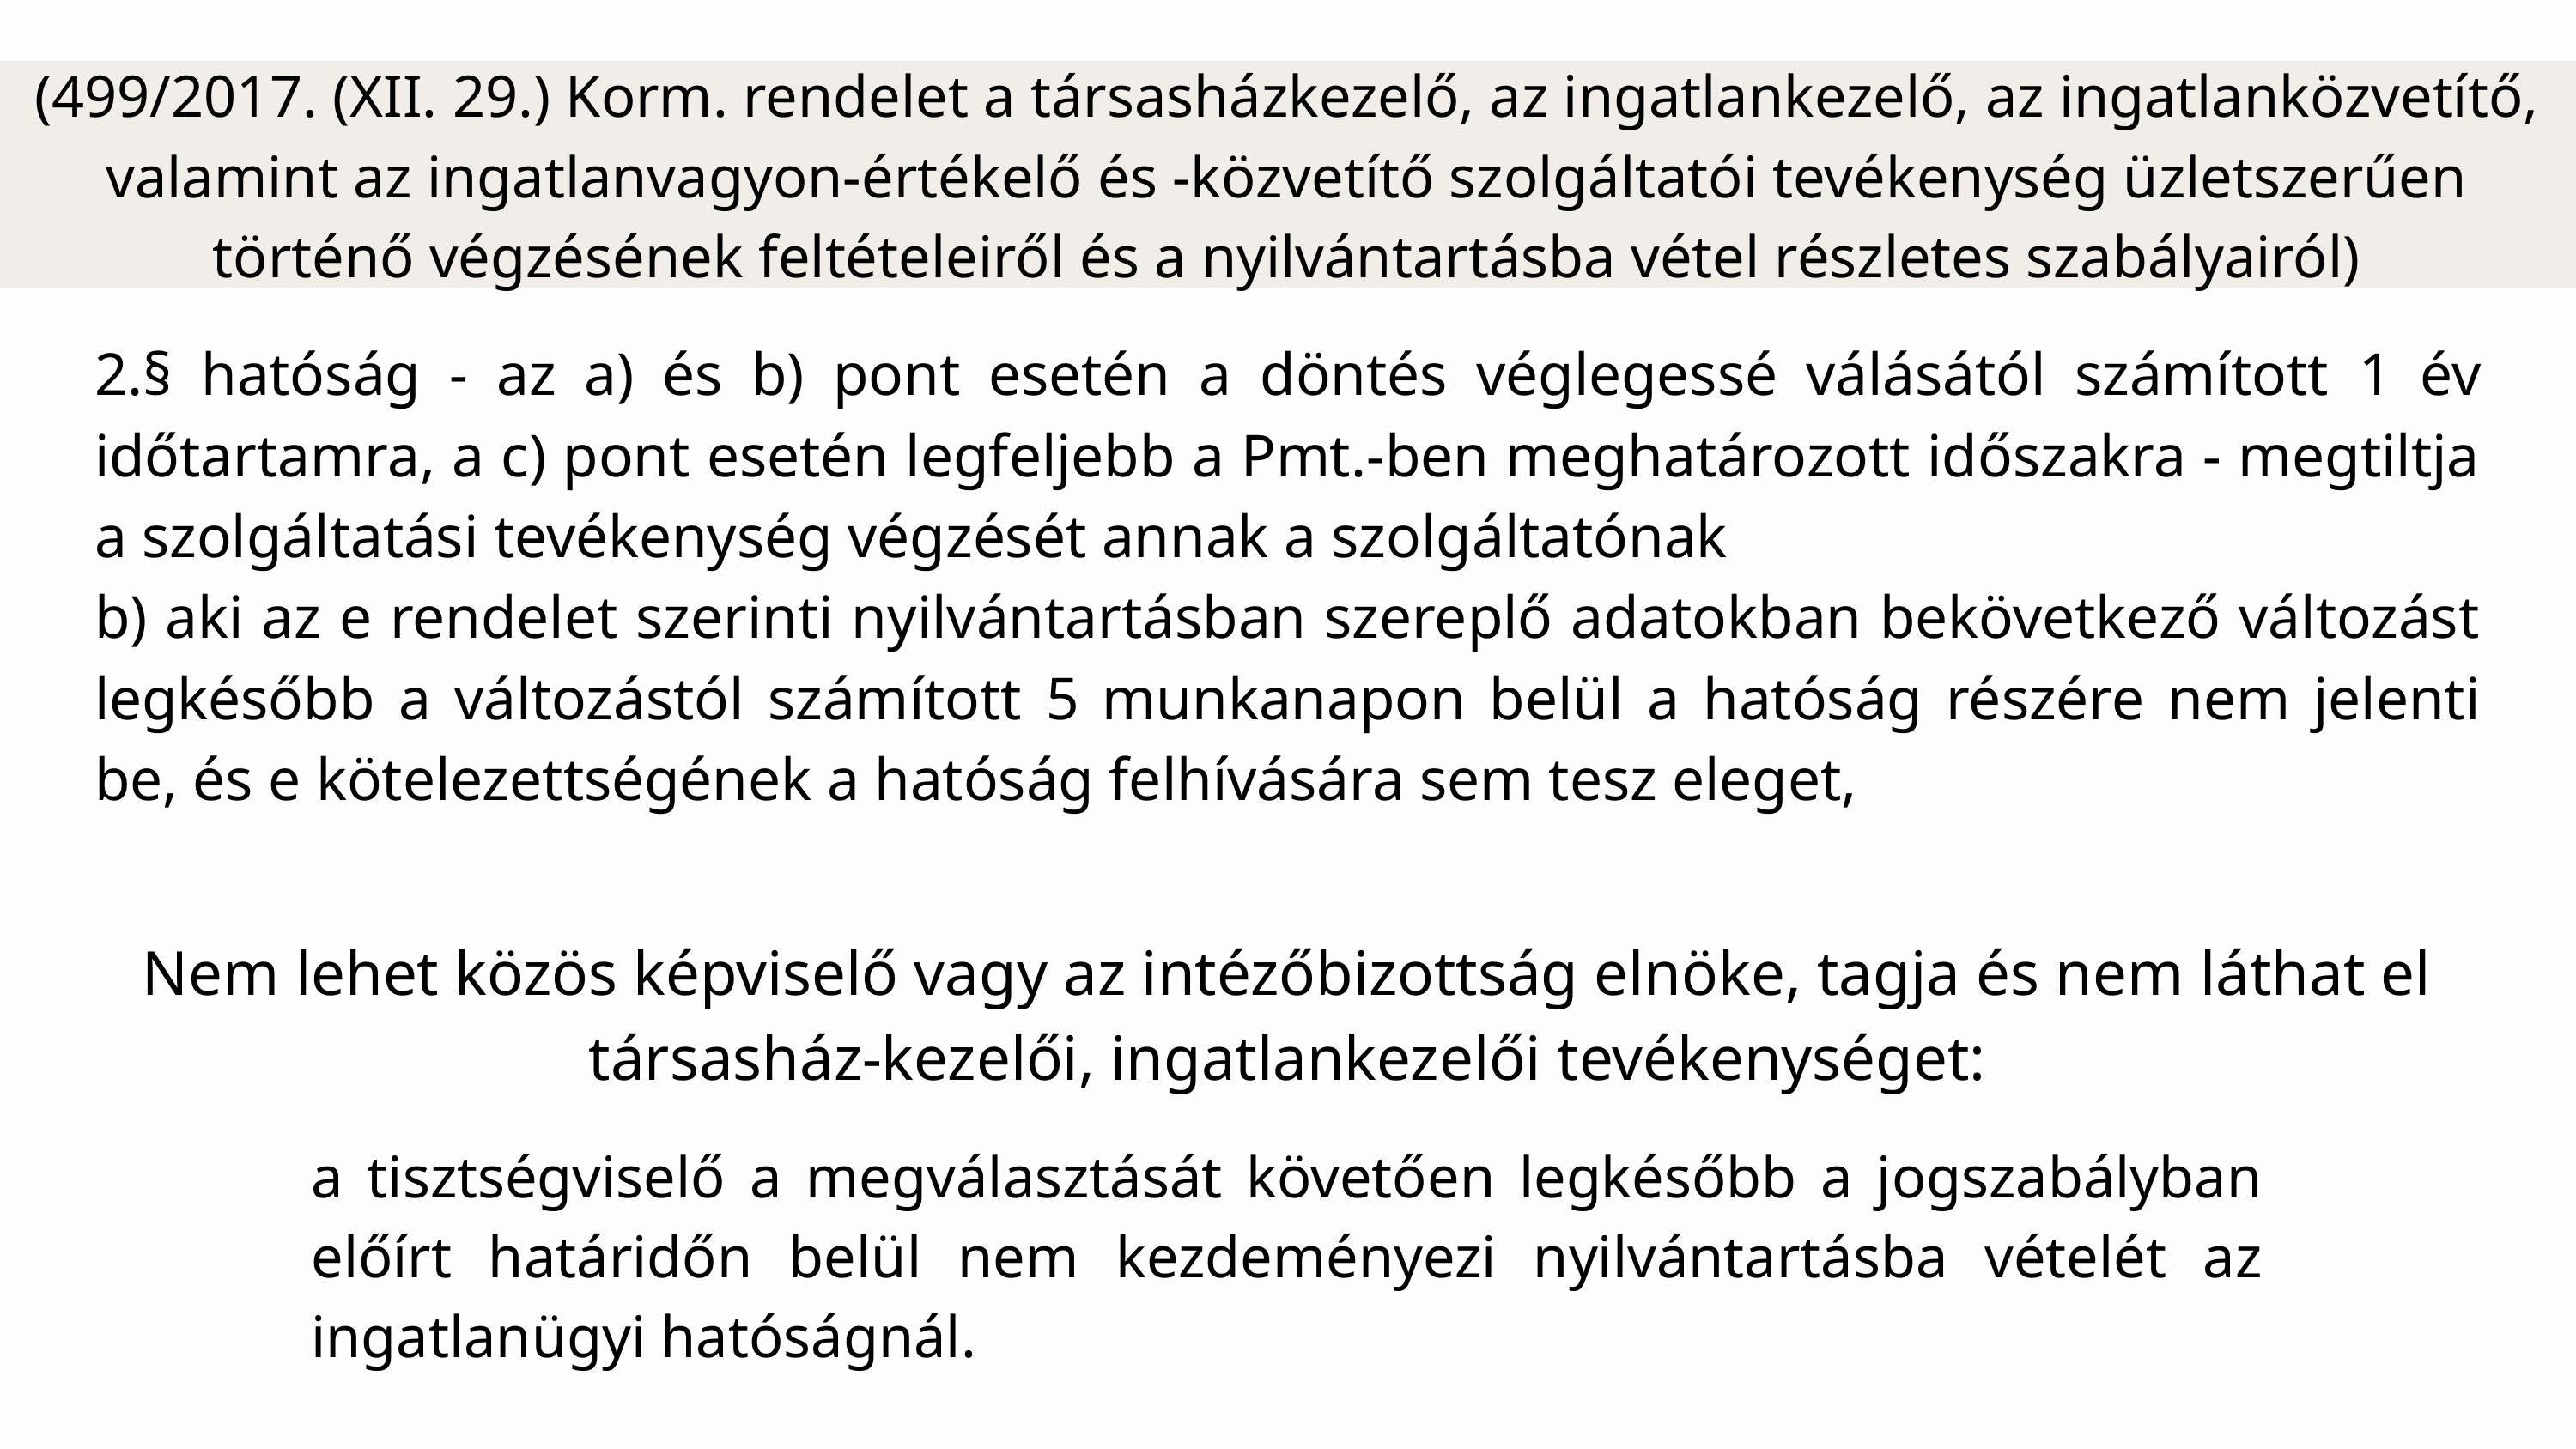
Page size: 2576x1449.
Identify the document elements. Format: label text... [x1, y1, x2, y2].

text_box Nem lehet közös képviselő vagy az intézőbizottság elnöke, tagja és nem láthat el társasház-kezelői, ingatlankezelői tevékenységet: [0, 922, 2576, 1093]
text_box (499/2017. (XII. 29.) Korm. rendelet a társasházkezelő, az ingatlankezelő, az ingatlanközvetítő, valamint az ingatlanvagyon-értékelő és -közvetítő szolgáltatói tevékenység üzletszerűen történő végzésének feltételeiről és a nyilvántartásba vétel részletes szabályairól) [0, 48, 2576, 289]
text_box a tisztségviselő a megválasztását követően legkésőbb a jogszabályban előírt határidőn belül nem kezdeményezi nyilvántartásba vételét az ingatlanügyi hatóságnál. [311, 1128, 2265, 1369]
text_box 2.§ hatóság - az a) és b) pont esetén a döntés véglegessé válásától számított 1 év időtartamra, a c) pont esetén legfeljebb a Pmt.-ben meghatározott időszakra - megtiltja a szolgáltatási tevékenység végzését annak a szolgáltatónak b) aki az e rendelet szerinti nyilvántartásban szereplő adatokban bekövetkező változást legkésőbb a változástól számított 5 munkanapon belül a hatóság részére nem jelenti be, és e kötelezettségének a hatóság felhívására sem tesz eleget, [94, 325, 2482, 813]
